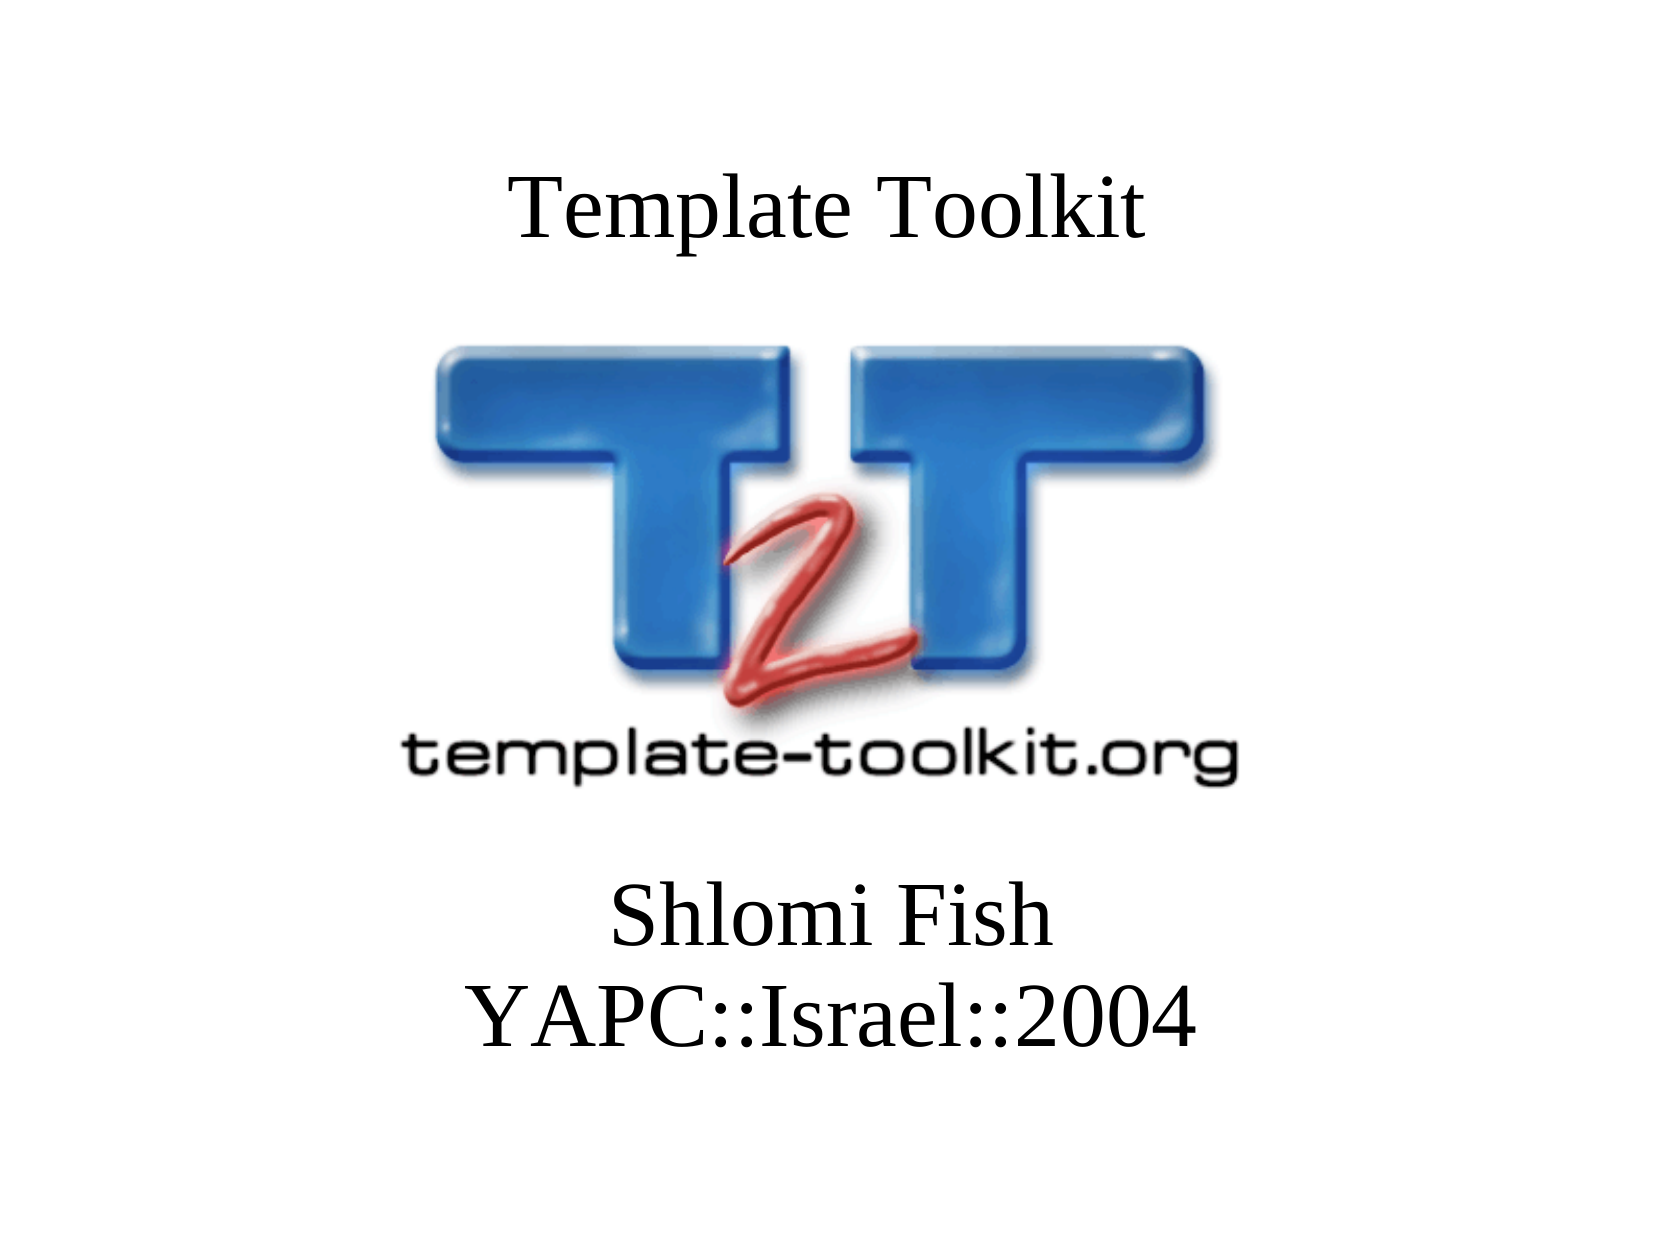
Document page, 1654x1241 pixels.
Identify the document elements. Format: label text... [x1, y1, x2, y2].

title Template Toolkit [121, 102, 1534, 311]
picture [365, 309, 1283, 810]
text_box Shlomi Fish YAPC::Israel::2004 [464, 863, 1200, 1070]
